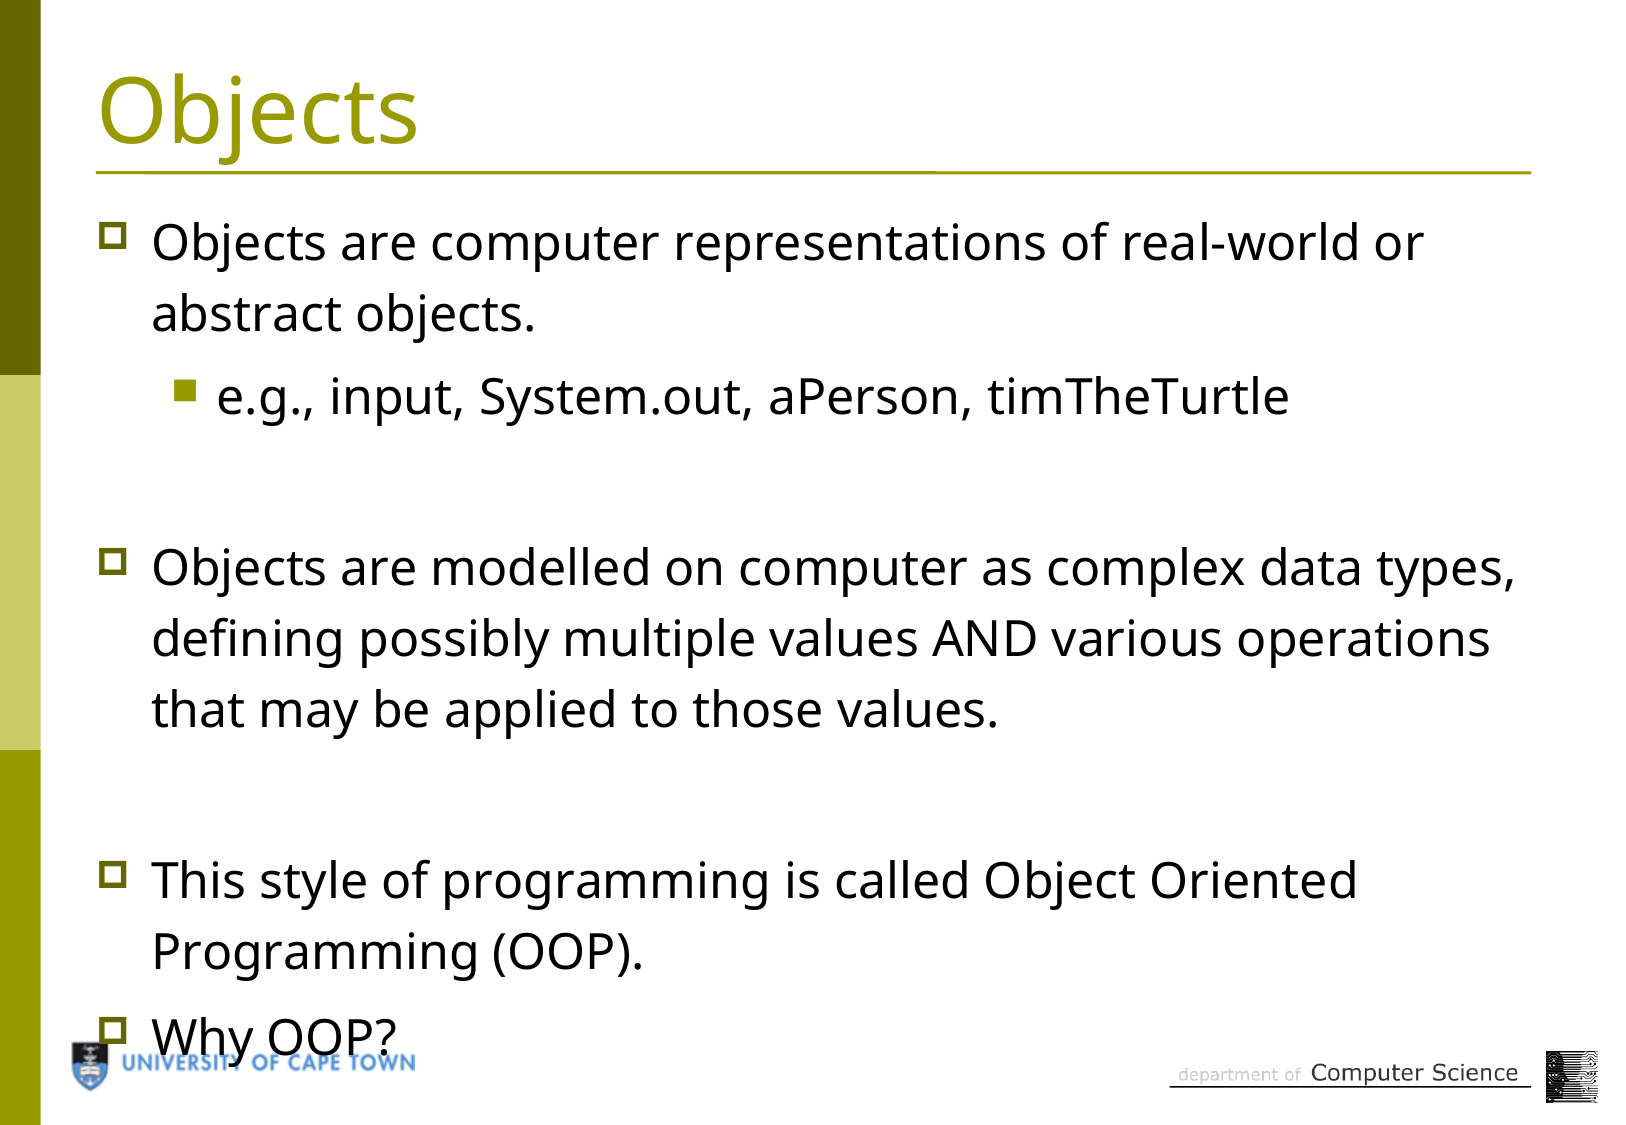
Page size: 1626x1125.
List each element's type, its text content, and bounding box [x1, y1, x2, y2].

picture [353, 1024, 367, 1037]
picture [158, 1024, 170, 1049]
list Objects are computer representations of real-world or abstract objects. e.g., input, System.out, aPerson, timTheTurtle Objects are modelled on computer as complex data types, defining possibly multiple values AND various operations that may be applied to those values. This style of programming is called Object Oriented Programming (OOP). Why OOP? [81, 196, 1543, 1021]
picture [178, 1024, 191, 1047]
picture [1546, 1051, 1598, 1103]
picture [313, 1024, 336, 1052]
title Objects [81, 14, 1543, 172]
picture [1169, 1043, 1532, 1091]
picture [61, 1024, 415, 1103]
picture [274, 1024, 297, 1052]
picture [105, 1024, 121, 1039]
